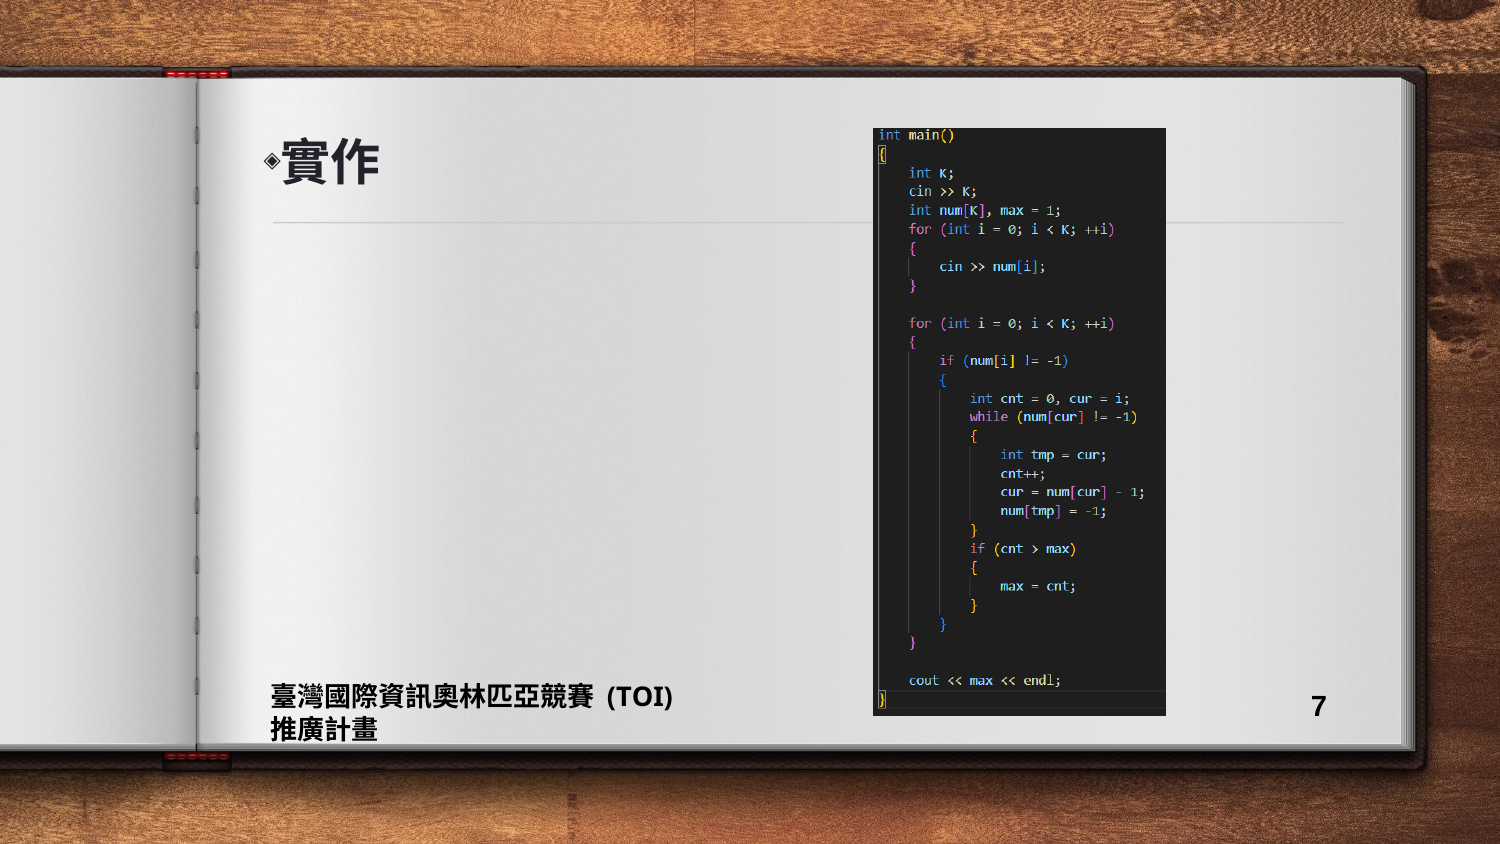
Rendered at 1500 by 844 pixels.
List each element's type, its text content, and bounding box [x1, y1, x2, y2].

text_box 7 [1295, 672, 1386, 737]
text_box 實作 [248, 115, 1190, 205]
picture [873, 128, 1166, 716]
